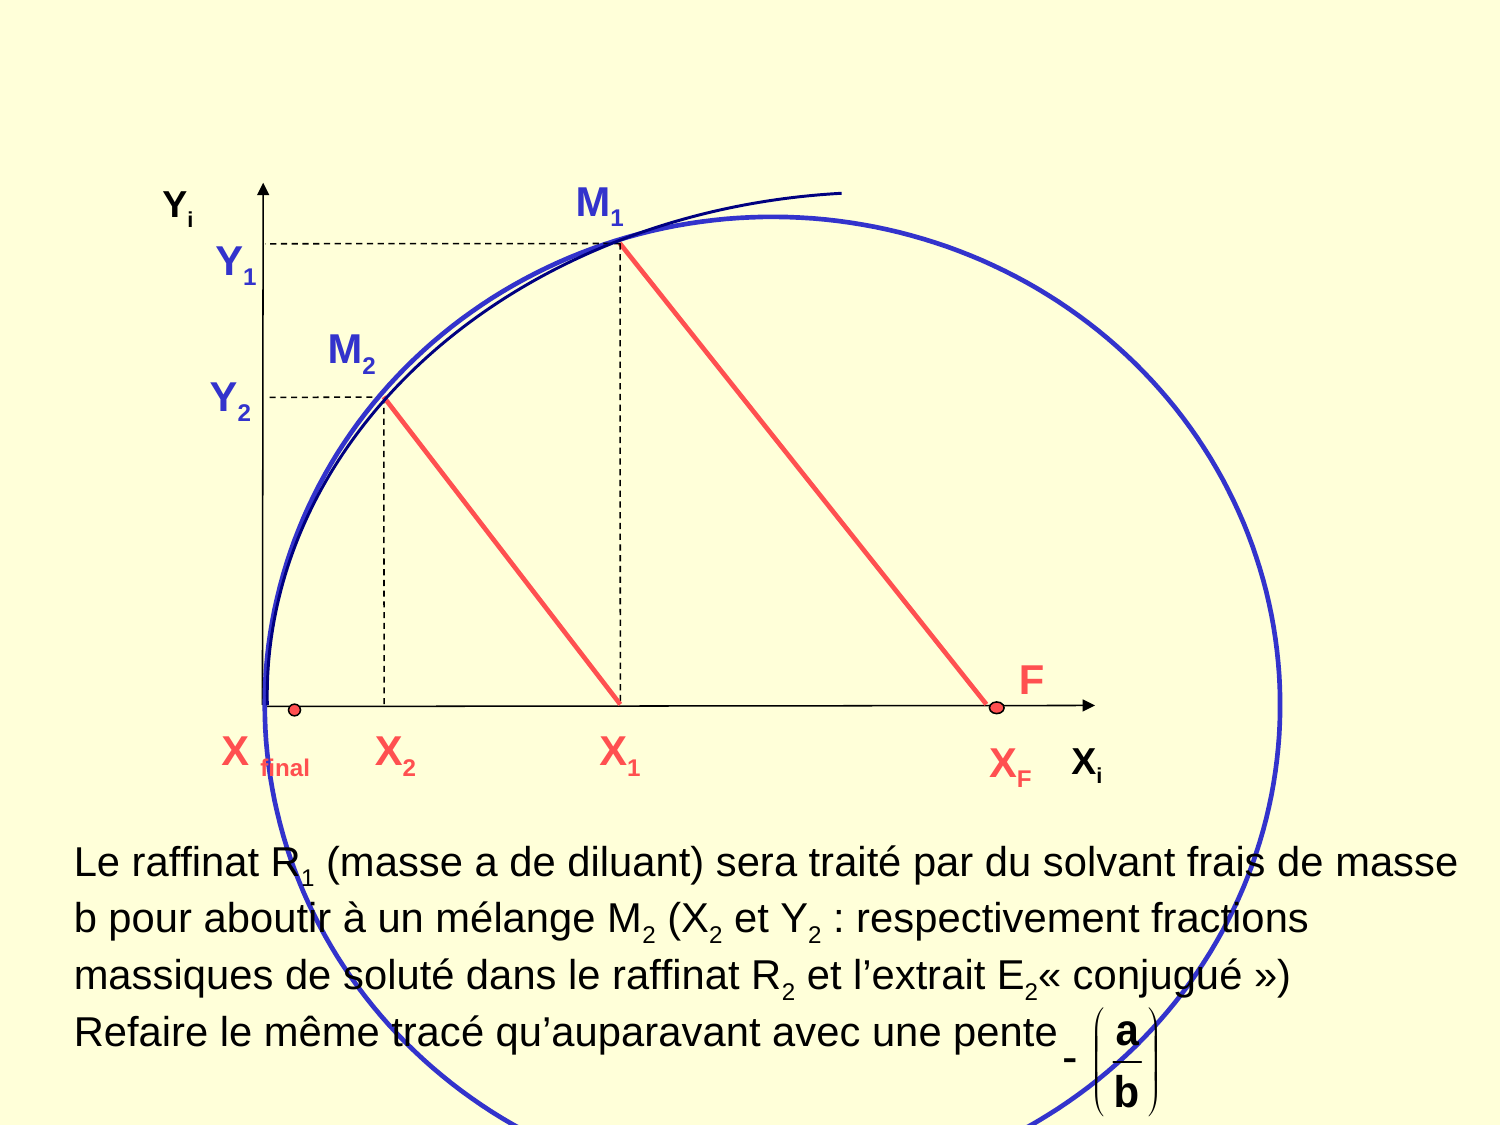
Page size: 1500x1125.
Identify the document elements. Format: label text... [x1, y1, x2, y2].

text_box X final [206, 716, 355, 789]
text_box Y2 [194, 361, 296, 435]
text_box Xi [1056, 729, 1152, 822]
text_box Y1 [200, 225, 319, 299]
text_box X2 [360, 716, 443, 789]
chart [1056, 999, 1169, 1125]
text_box [288, 704, 301, 716]
text_box Le raffinat R1 (masse a de diluant) sera traité par du solvant frais de masse b pour aboutir à un mélange M2 (X2 et Y2 : respectivement fractions massiques de soluté dans le raffinat R2 et l’extrait E2« conjugué ») Refaire le même tracé qu’auparavant avec une pente [59, 826, 1477, 1063]
text_box M2 [312, 314, 438, 387]
text_box M1 [560, 166, 680, 239]
text_box [989, 701, 1004, 714]
text_box XF [974, 727, 1064, 801]
text_box F [1004, 645, 1093, 711]
text_box X1 [584, 716, 680, 789]
text_box Yi [147, 172, 231, 254]
